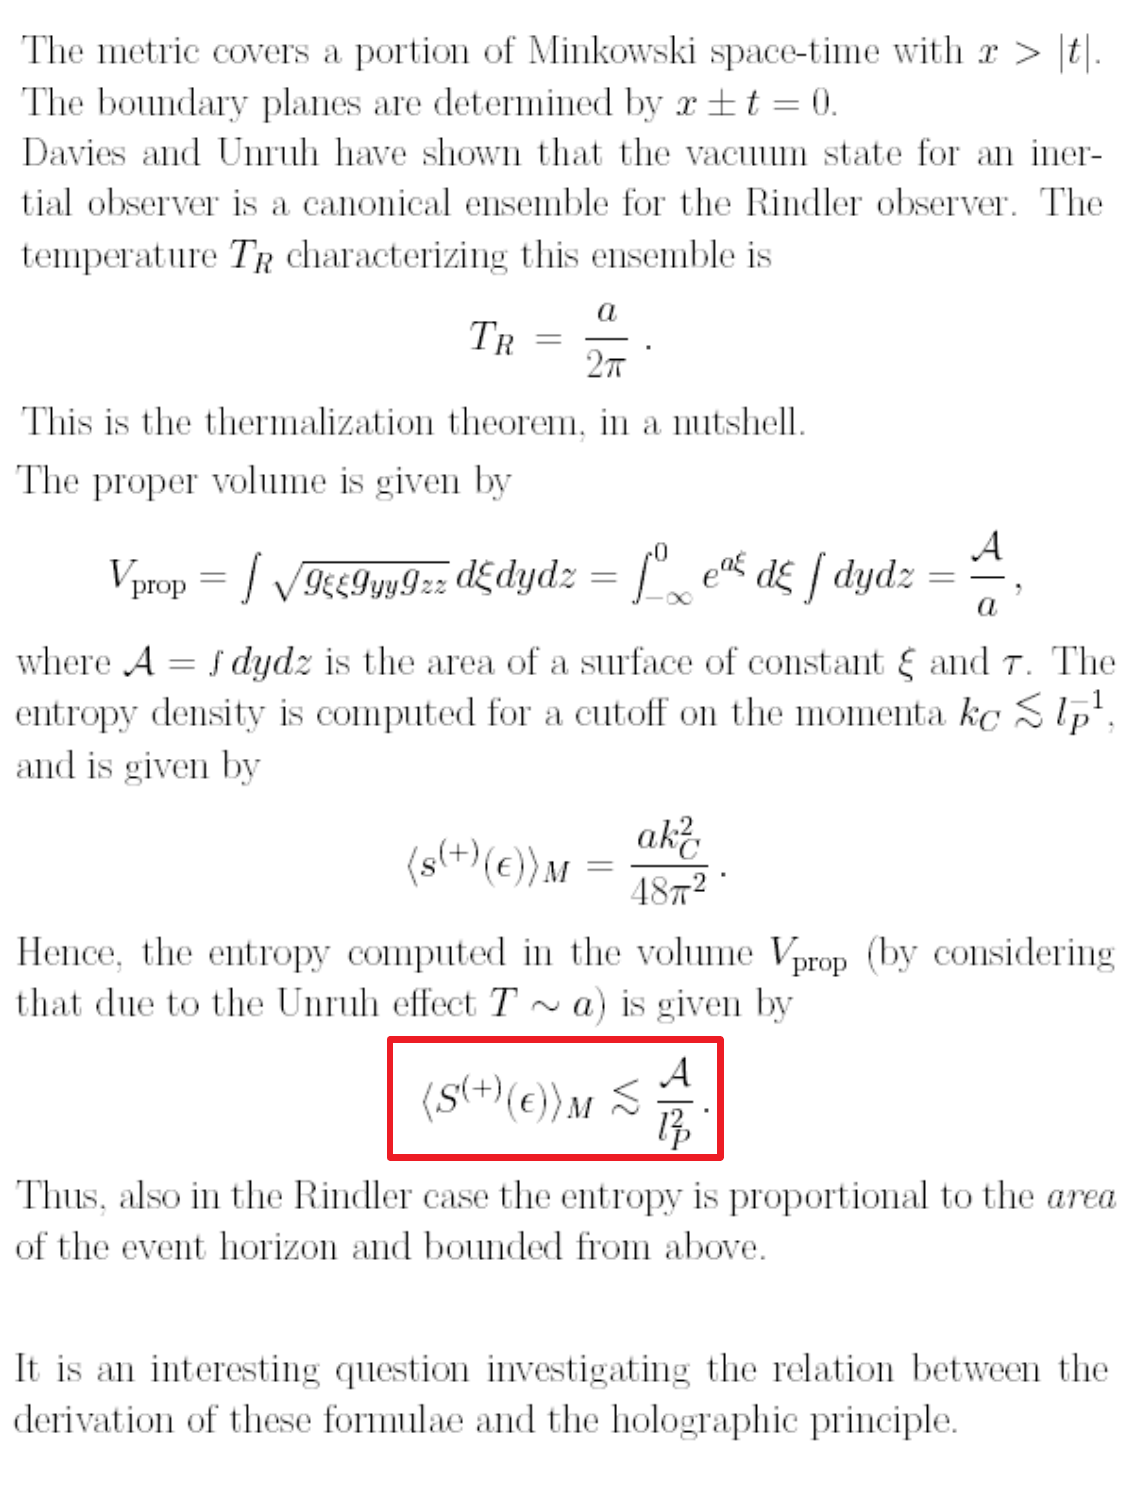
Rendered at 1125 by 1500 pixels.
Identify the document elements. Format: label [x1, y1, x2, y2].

picture [12, 458, 1125, 1276]
picture [12, 21, 1113, 451]
picture [12, 1346, 1113, 1450]
